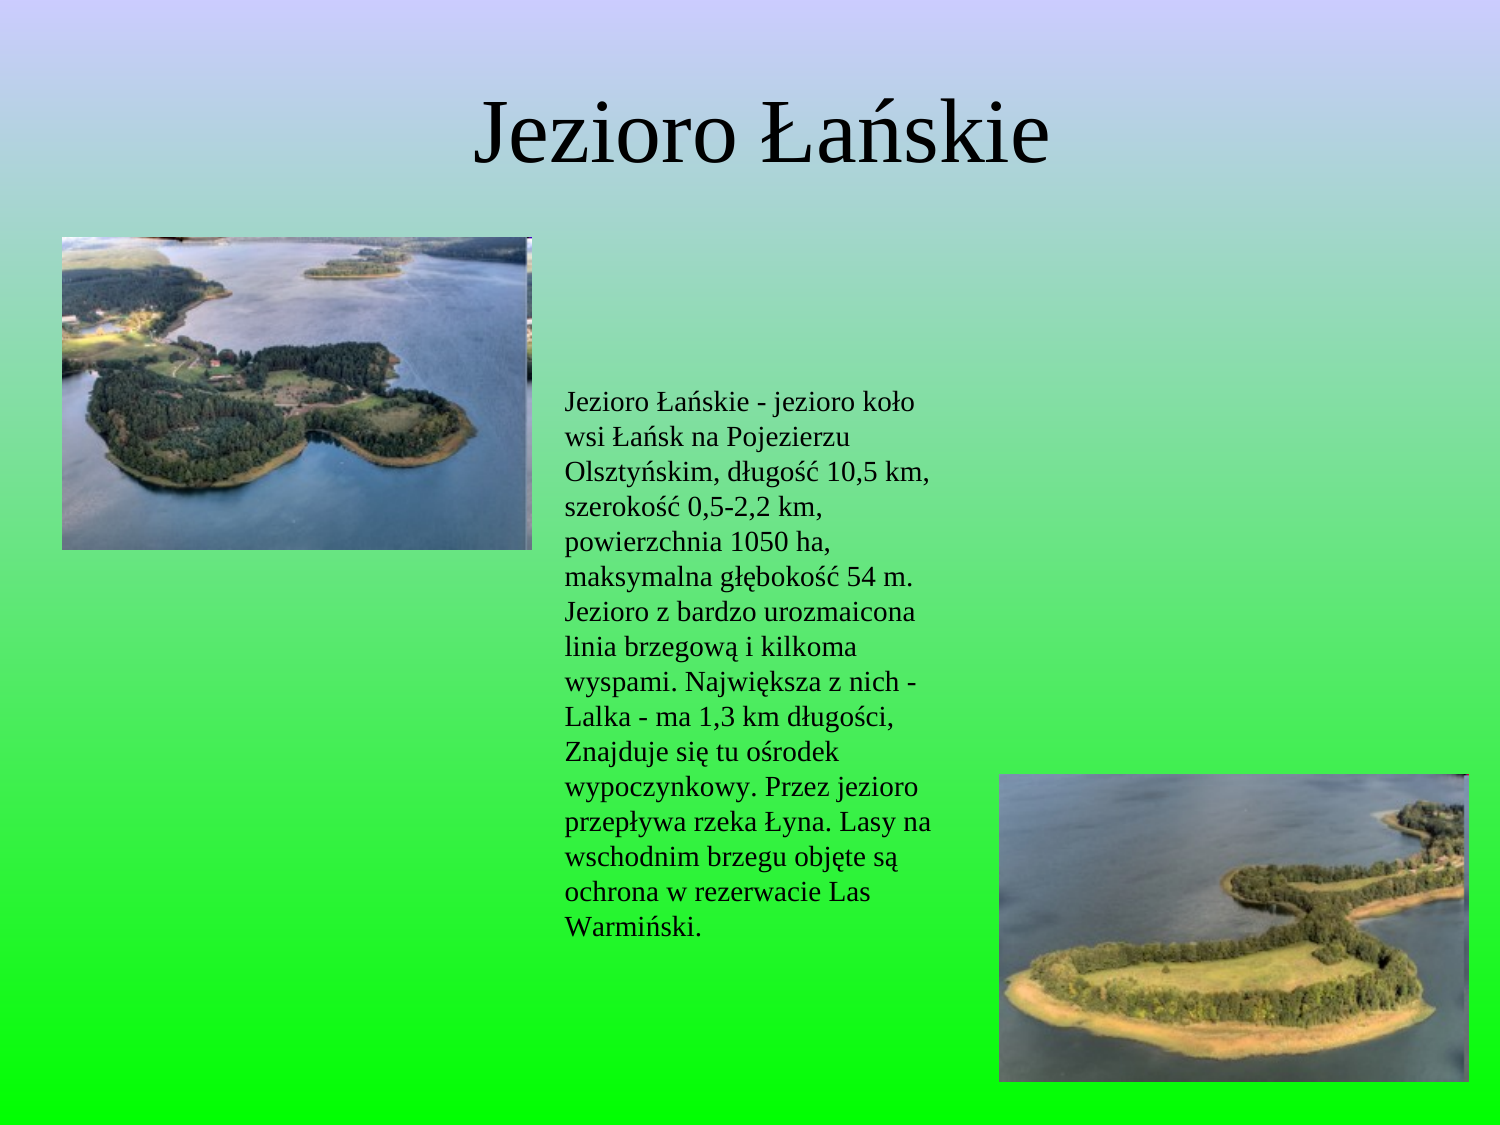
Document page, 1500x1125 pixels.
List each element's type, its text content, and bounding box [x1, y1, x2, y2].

text_box Jezioro Łańskie - jezioro koło wsi Łańsk na Pojezierzu Olsztyńskim, długość 10,5 km, szerokość 0,5-2,2 km, powierzchnia 1050 ha, maksymalna głębokość 54 m. Jezioro z bardzo urozmaicona linia brzegową i kilkoma wyspami. Największa z nich - Lalka - ma 1,3 km długości, Znajduje się tu ośrodek wypoczynkowy. Przez jezioro przepływa rzeka Łyna. Lasy na wschodnim brzegu objęte są ochrona w rezerwacie Las Warmiński. [549, 374, 963, 950]
picture [999, 774, 1469, 1082]
title Jezioro Łańskie [125, 37, 1401, 225]
picture [62, 237, 532, 550]
